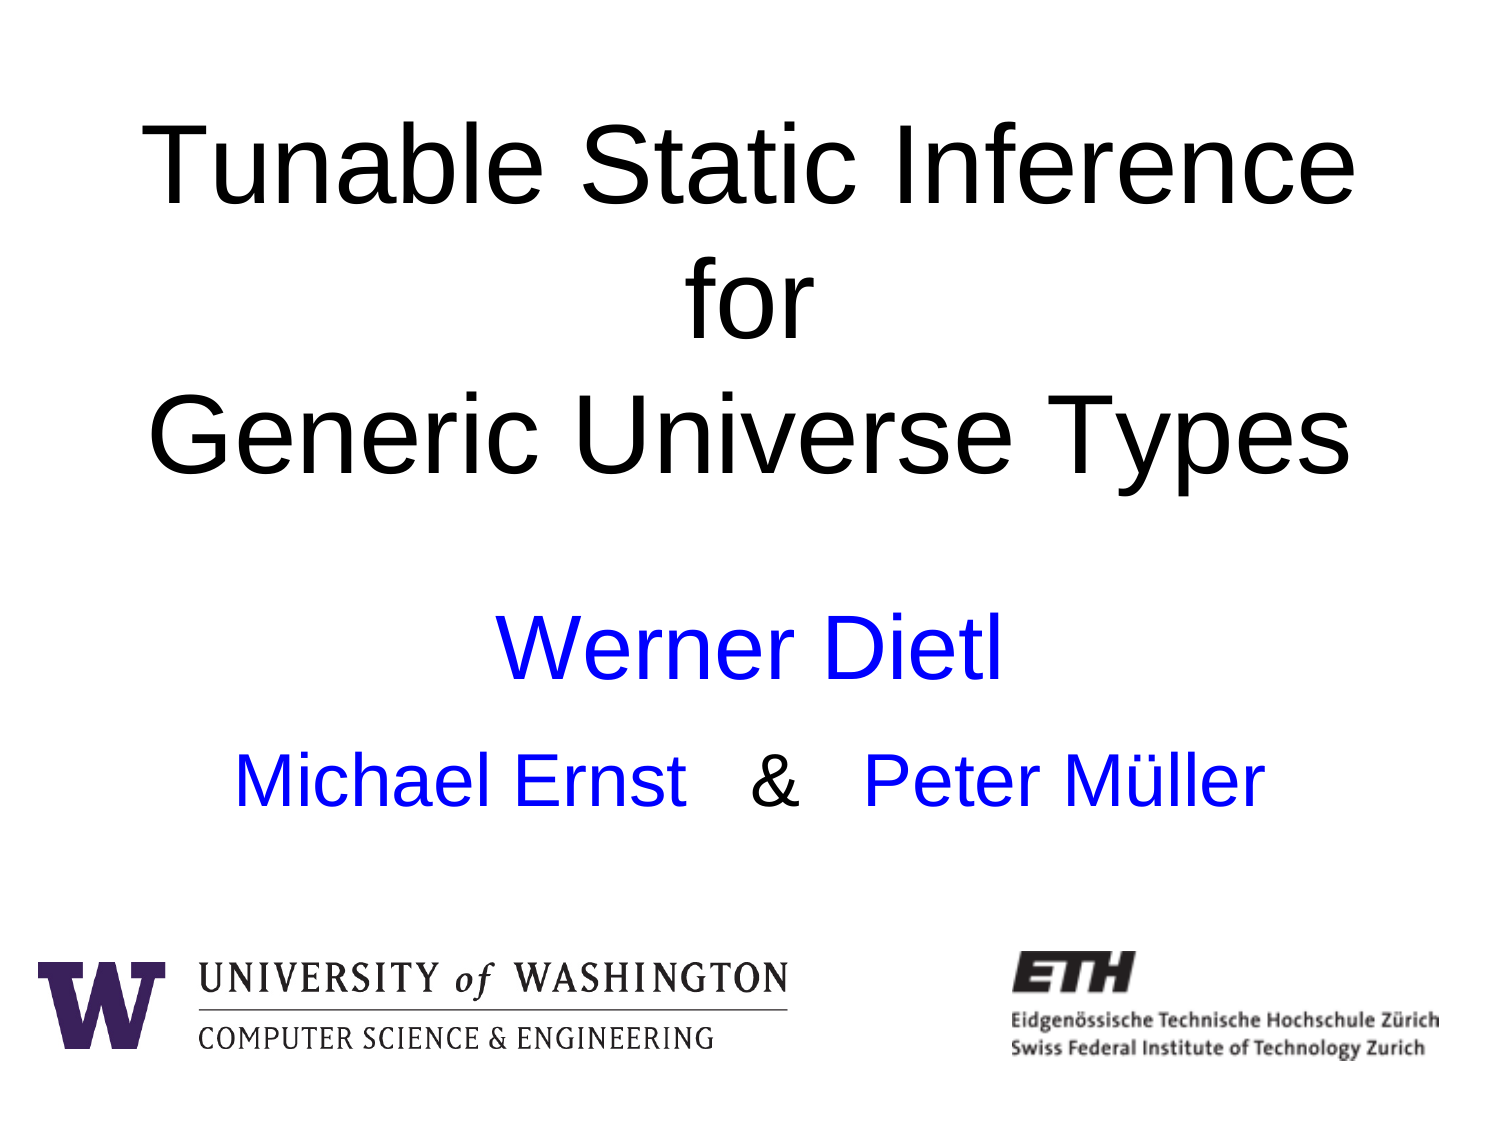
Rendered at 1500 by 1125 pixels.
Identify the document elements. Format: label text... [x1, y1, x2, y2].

picture [1012, 951, 1439, 1061]
picture [36, 962, 788, 1049]
text_box Michael Ernst & Peter Müller [218, 724, 1282, 830]
text_box Werner Dietl [480, 580, 1021, 706]
text_box Tunable Static Inference for Generic Universe Types [0, 83, 1500, 504]
